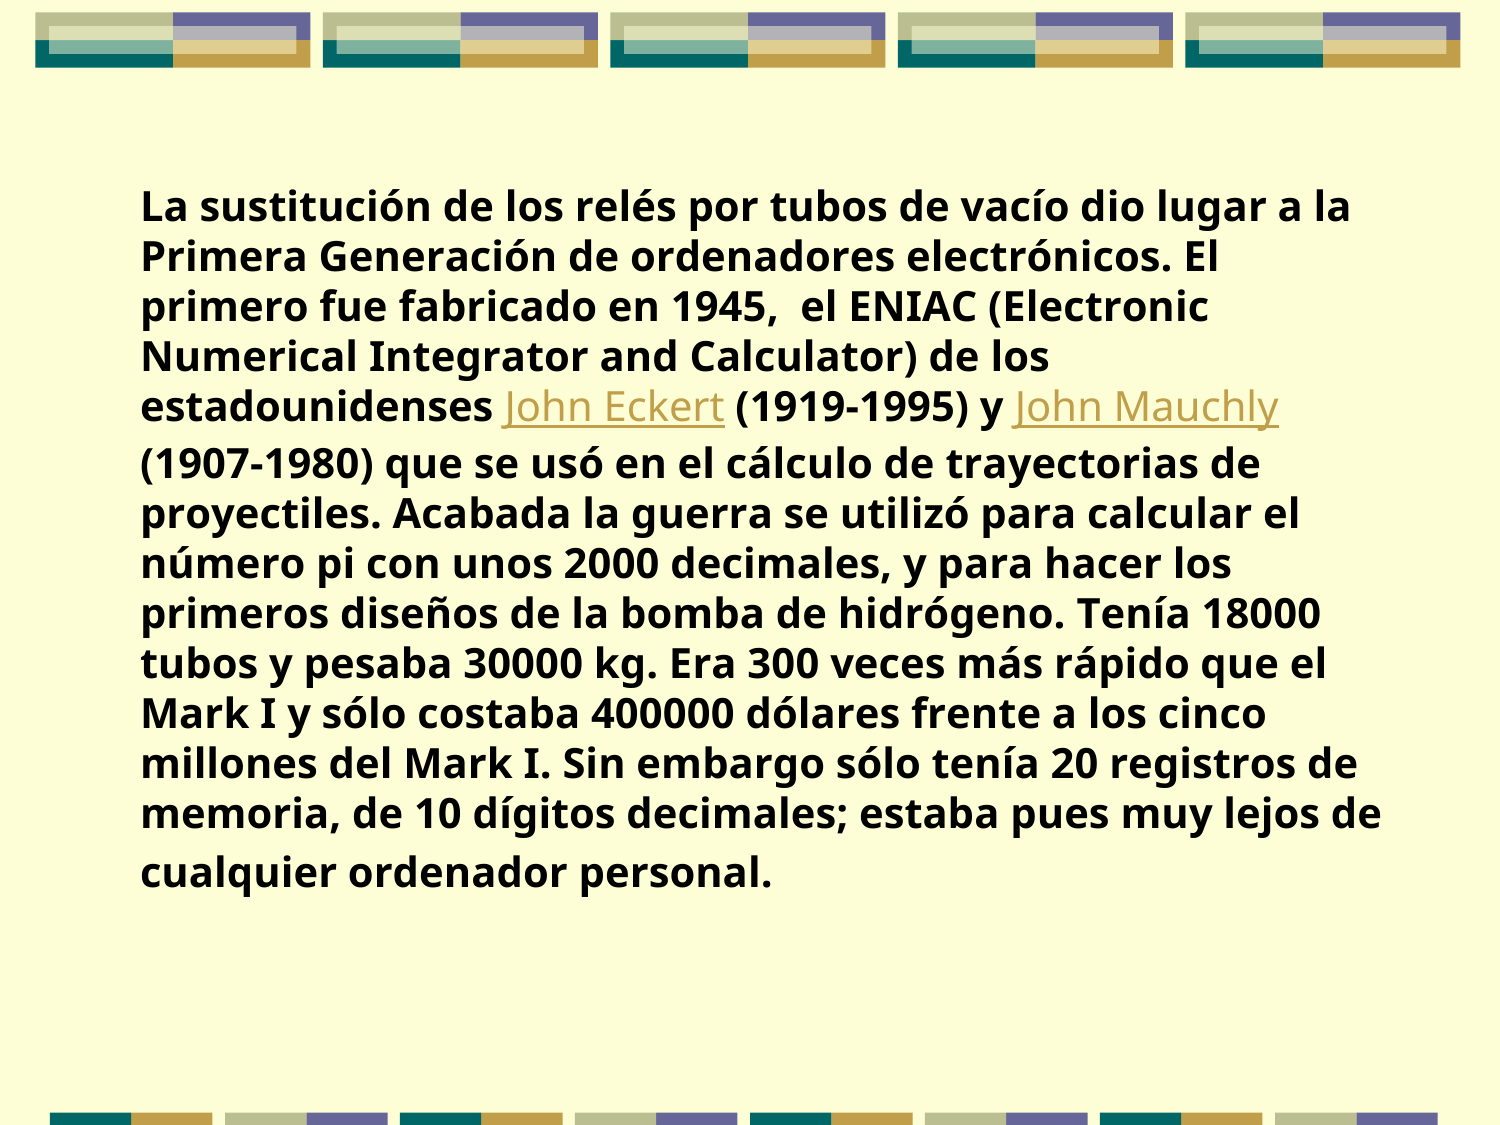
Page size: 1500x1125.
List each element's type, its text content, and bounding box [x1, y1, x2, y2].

title La sustitución de los relés por tubos de vacío dio lugar a la Primera Generación de ordenadores electrónicos. El primero fue fabricado en 1945, el ENIAC (Electronic Numerical Integrator and Calculator) de los estadounidenses John Eckert (1919-1995) y John Mauchly (1907-1980) que se usó en el cálculo de trayectorias de proyectiles. Acabada la guerra se utilizó para calcular el número pi con unos 2000 decimales, y para hacer los primeros diseños de la bomba de hidrógeno. Tenía 18000 tubos y pesaba 30000 kg. Era 300 veces más rápido que el Mark I y sólo costaba 400000 dólares frente a los cinco millones del Mark I. Sin embargo sólo tenía 20 registros de memoria, de 10 dígitos decimales; estaba pues muy lejos de cualquier ordenador personal. [125, 474, 1401, 663]
